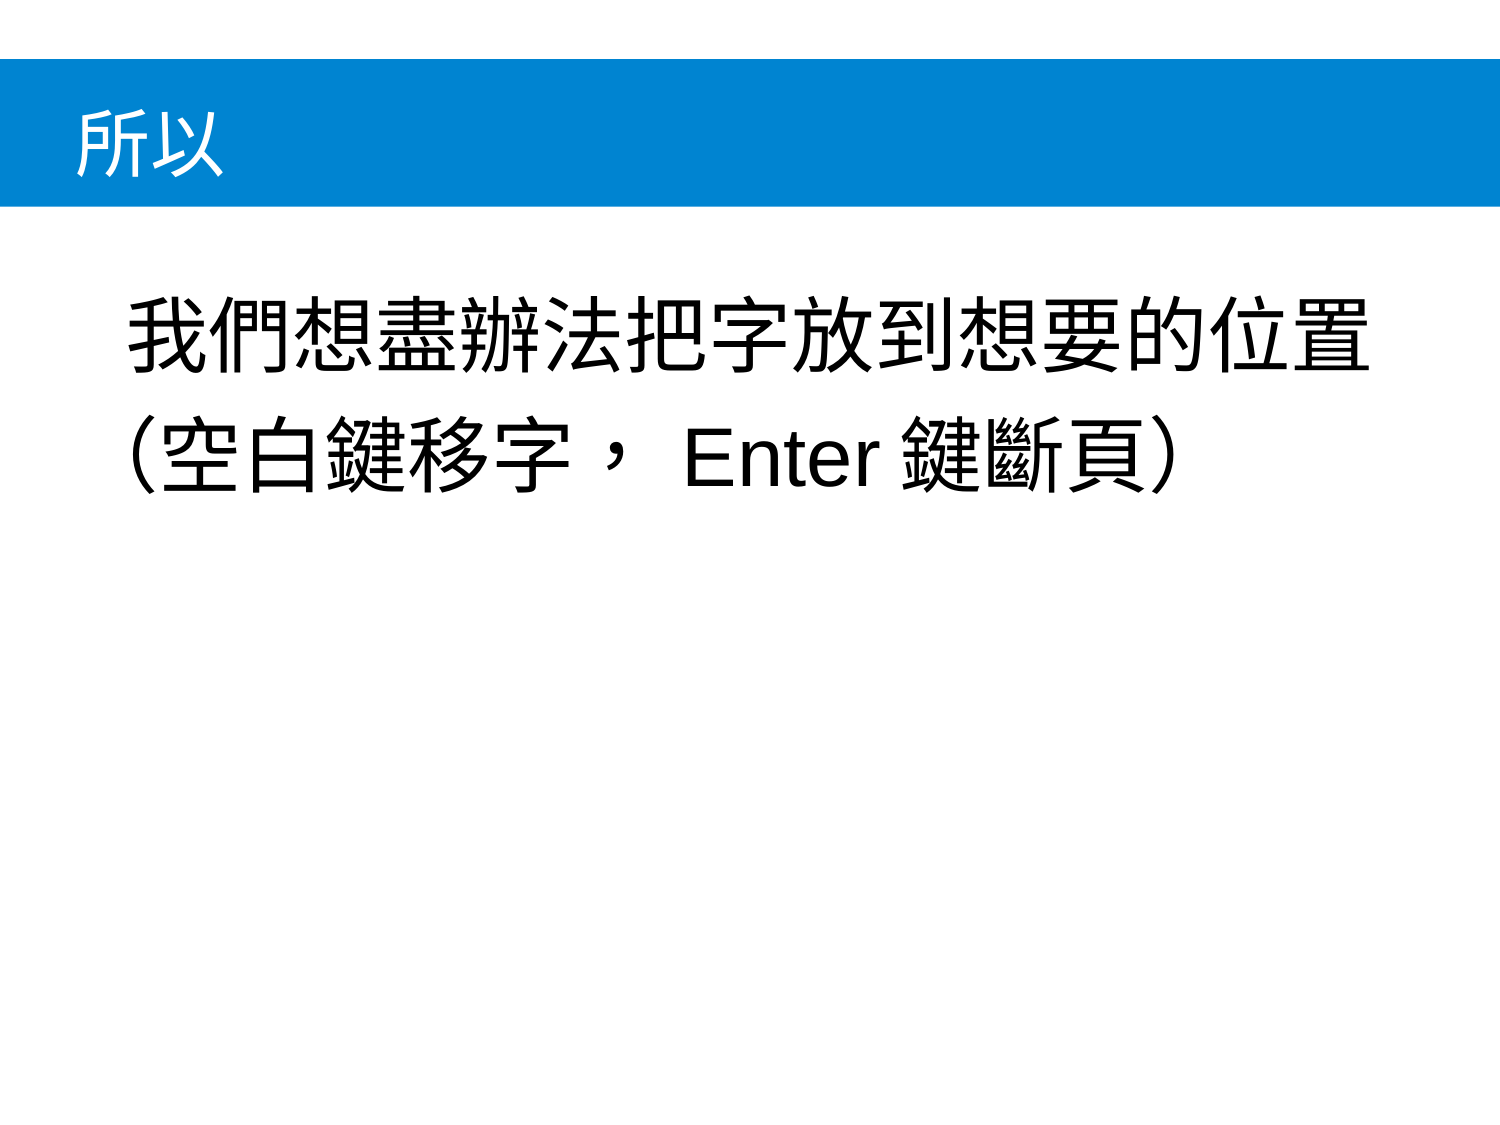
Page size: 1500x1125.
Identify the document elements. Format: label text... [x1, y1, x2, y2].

subtitle 我們想盡辦法把字放到想要的位置 （空白鍵移字，Enter鍵斷頁） [75, 269, 1425, 913]
title 所以 [75, 101, 1425, 177]
